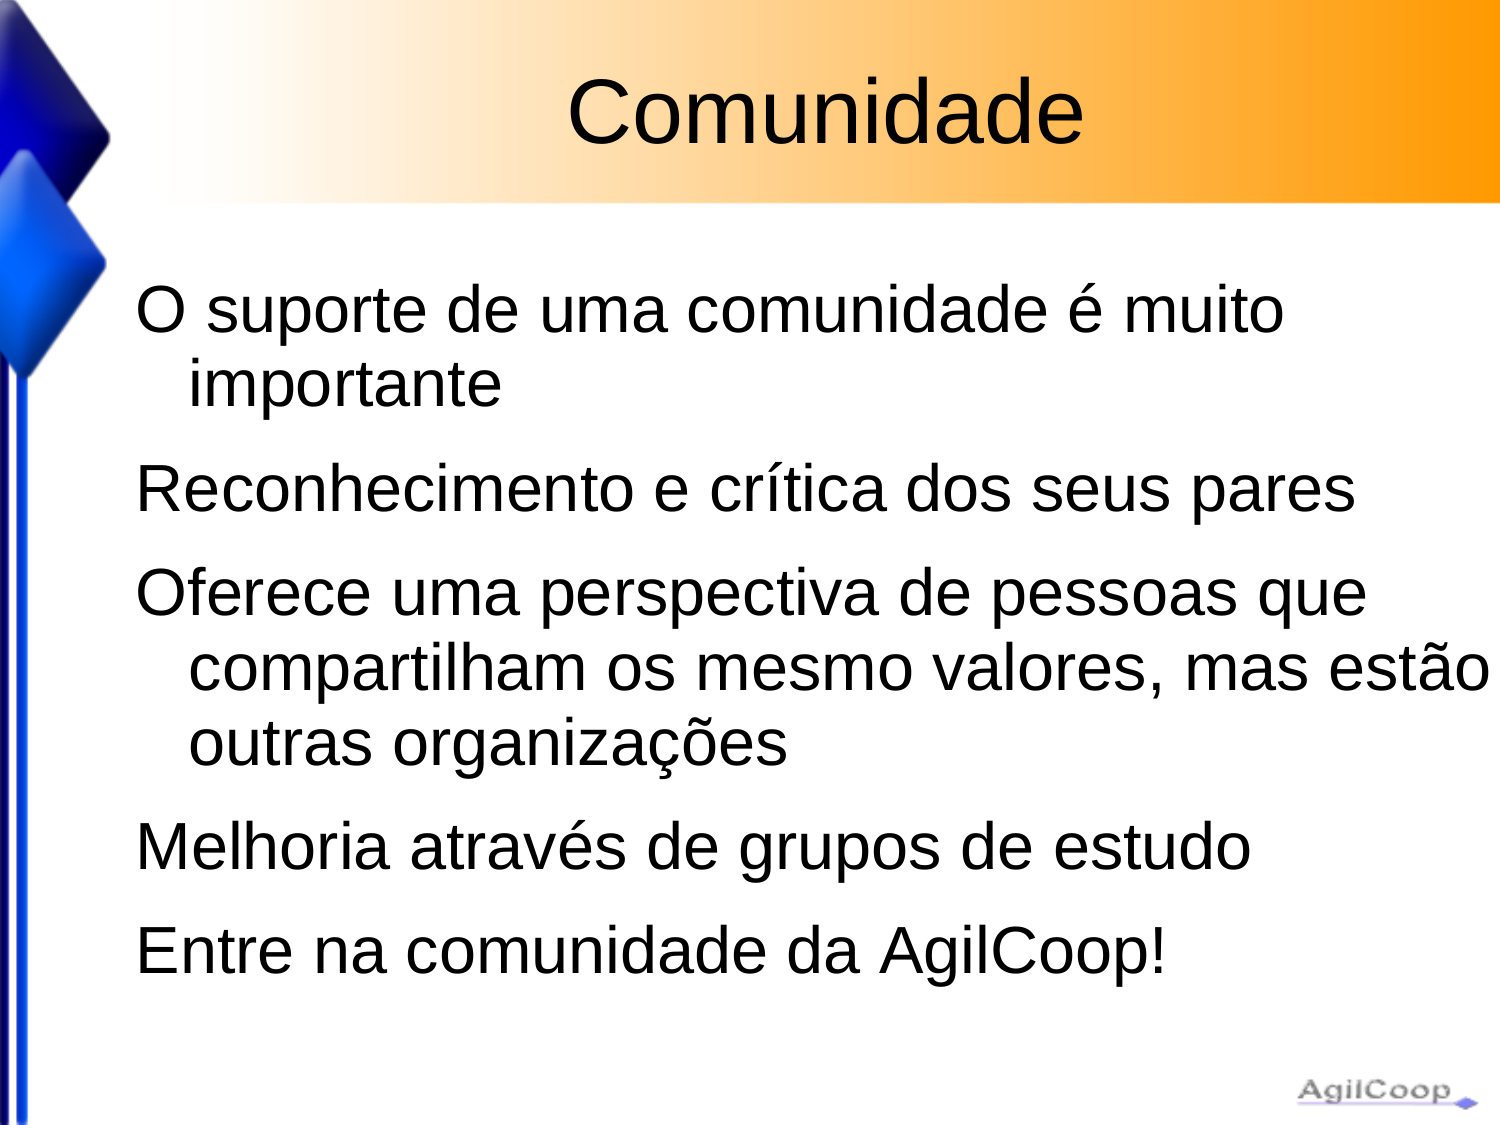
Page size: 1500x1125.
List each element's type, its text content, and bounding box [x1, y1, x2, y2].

title Comunidade [82, 8, 1500, 216]
picture [0, 0, 1500, 1125]
list O suporte de uma comunidade é muito importante Reconhecimento e crítica dos seus pares Oferece uma perspectiva de pessoas que compartilham os mesmo valores, mas estão em outras organizações Melhoria através de grupos de estudo Entre na comunidade da AgilCoop! [118, 271, 1500, 1123]
